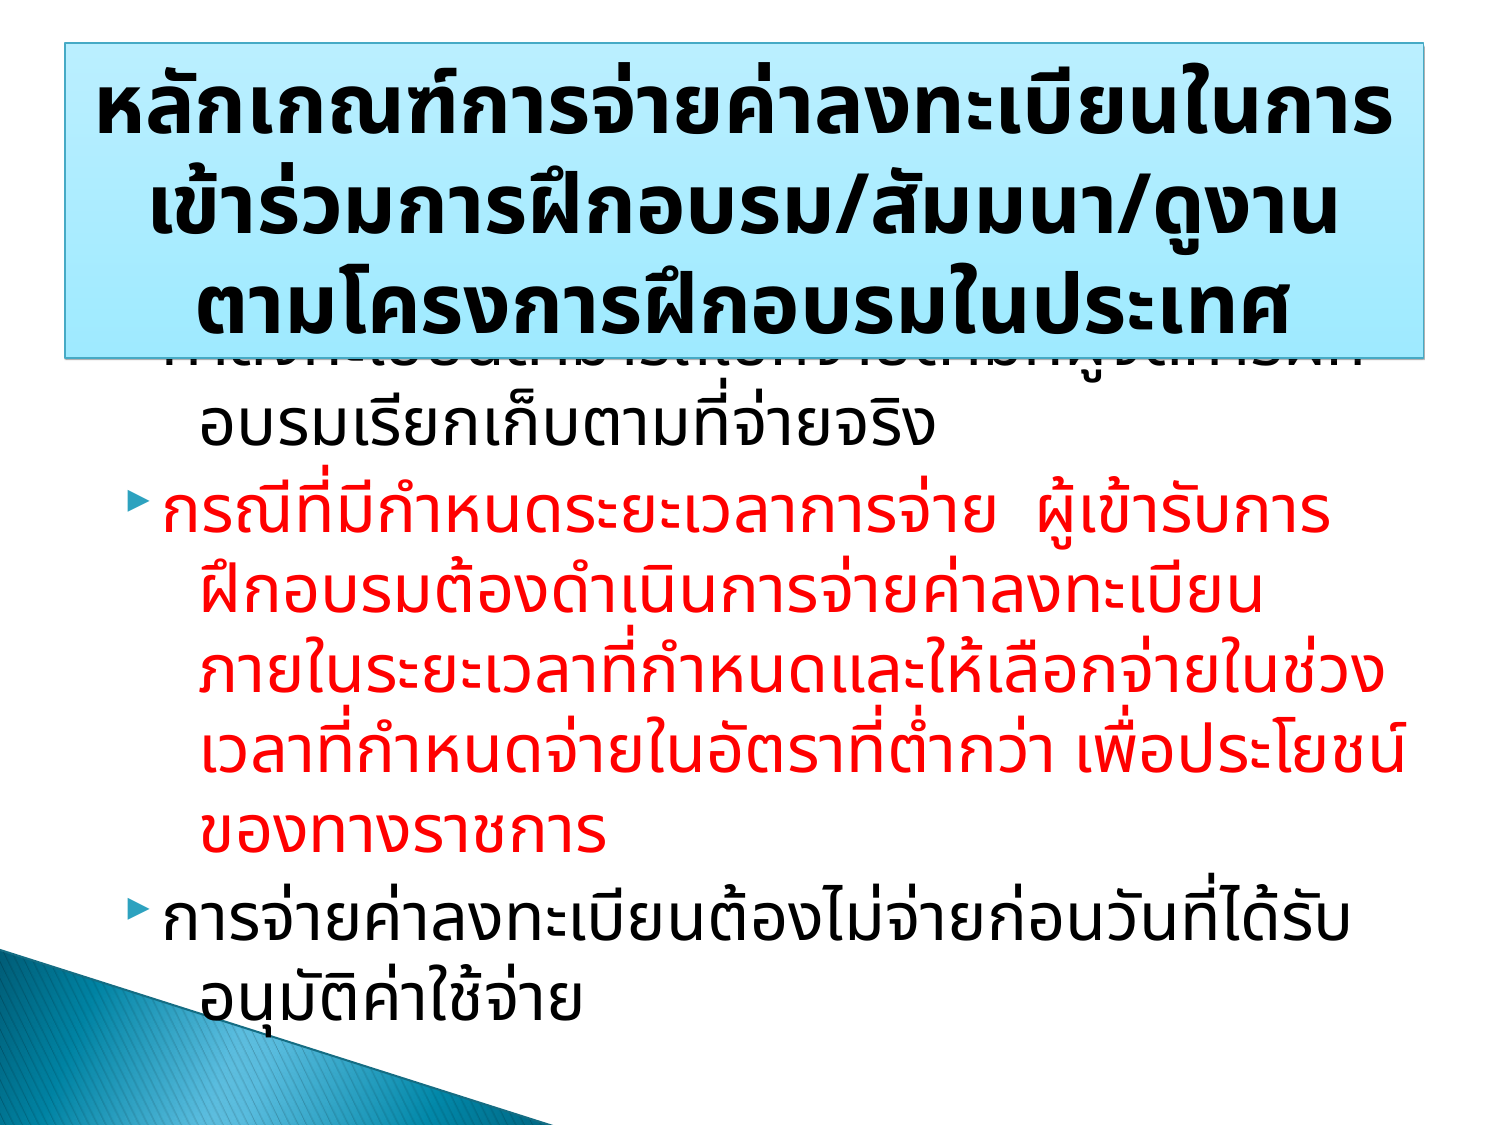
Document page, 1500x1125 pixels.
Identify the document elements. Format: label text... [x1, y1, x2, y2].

list ค่าลงทะเบียนสามารถเบิกจ่ายตามที่ผู้จัดการฝึกอบรมเรียกเก็บตามที่จ่ายจริง กรณีที่มีกำหนดระยะเวลาการจ่าย ผู้เข้ารับการฝึกอบรมต้องดำเนินการจ่ายค่าลงทะเบียนภายในระยะเวลาที่กำหนดและให้เลือกจ่ายในช่วงเวลาที่กำหนดจ่ายในอัตราที่ต่ำกว่า เพื่อประโยชน์ของทางราชการ การจ่ายค่าลงทะเบียนต้องไม่จ่ายก่อนวันที่ได้รับอนุมัติค่าใช้จ่าย [76, 290, 1427, 1047]
text_box หลักเกณฑ์การจ่ายค่าลงทะเบียนในการเข้าร่วมการฝึกอบรม/สัมมนา/ดูงาน ตามโครงการฝึกอบรมในประเทศ [64, 42, 1424, 260]
